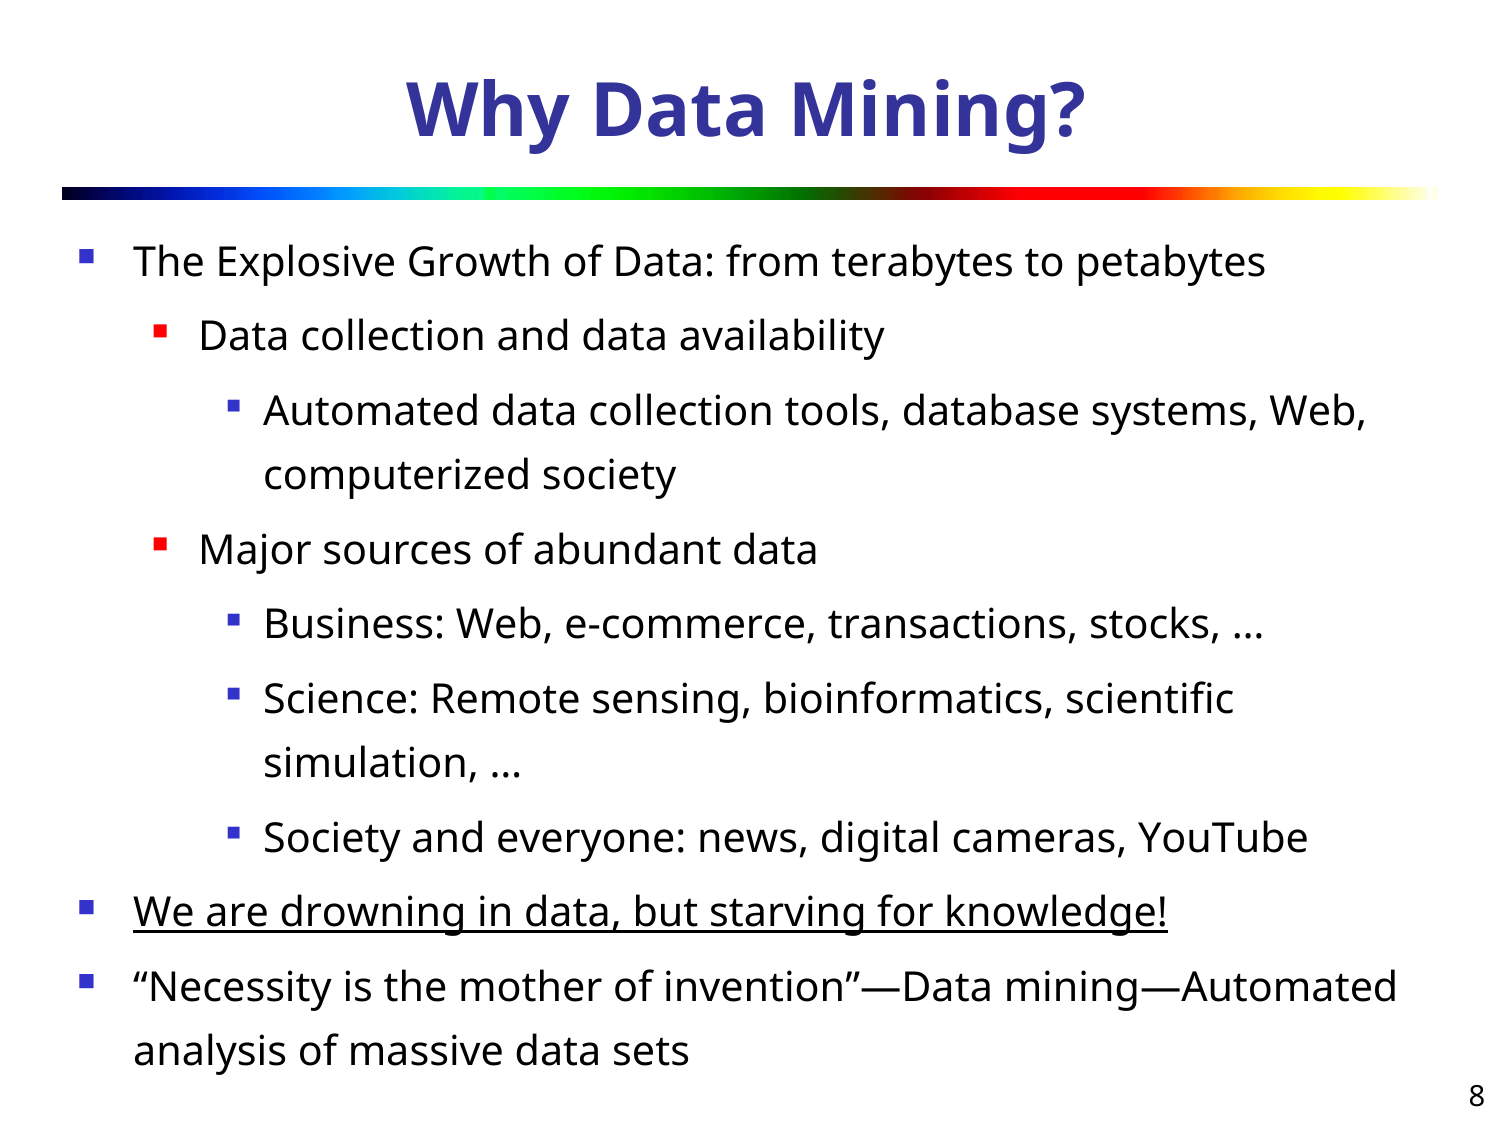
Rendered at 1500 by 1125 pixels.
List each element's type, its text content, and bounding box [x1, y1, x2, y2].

title Why Data Mining? [87, 49, 1426, 163]
list The Explosive Growth of Data: from terabytes to petabytes Data collection and data availability Automated data collection tools, database systems, Web, computerized society Major sources of abundant data Business: Web, e-commerce, transactions, stocks, … Science: Remote sensing, bioinformatics, scientific simulation, … Society and everyone: news, digital cameras, YouTube We are drowning in data, but starving for knowledge! “Necessity is the mother of invention”—Data mining—Automated analysis of massive data sets [62, 212, 1475, 1092]
text_box <number> [1187, 1050, 1500, 1125]
